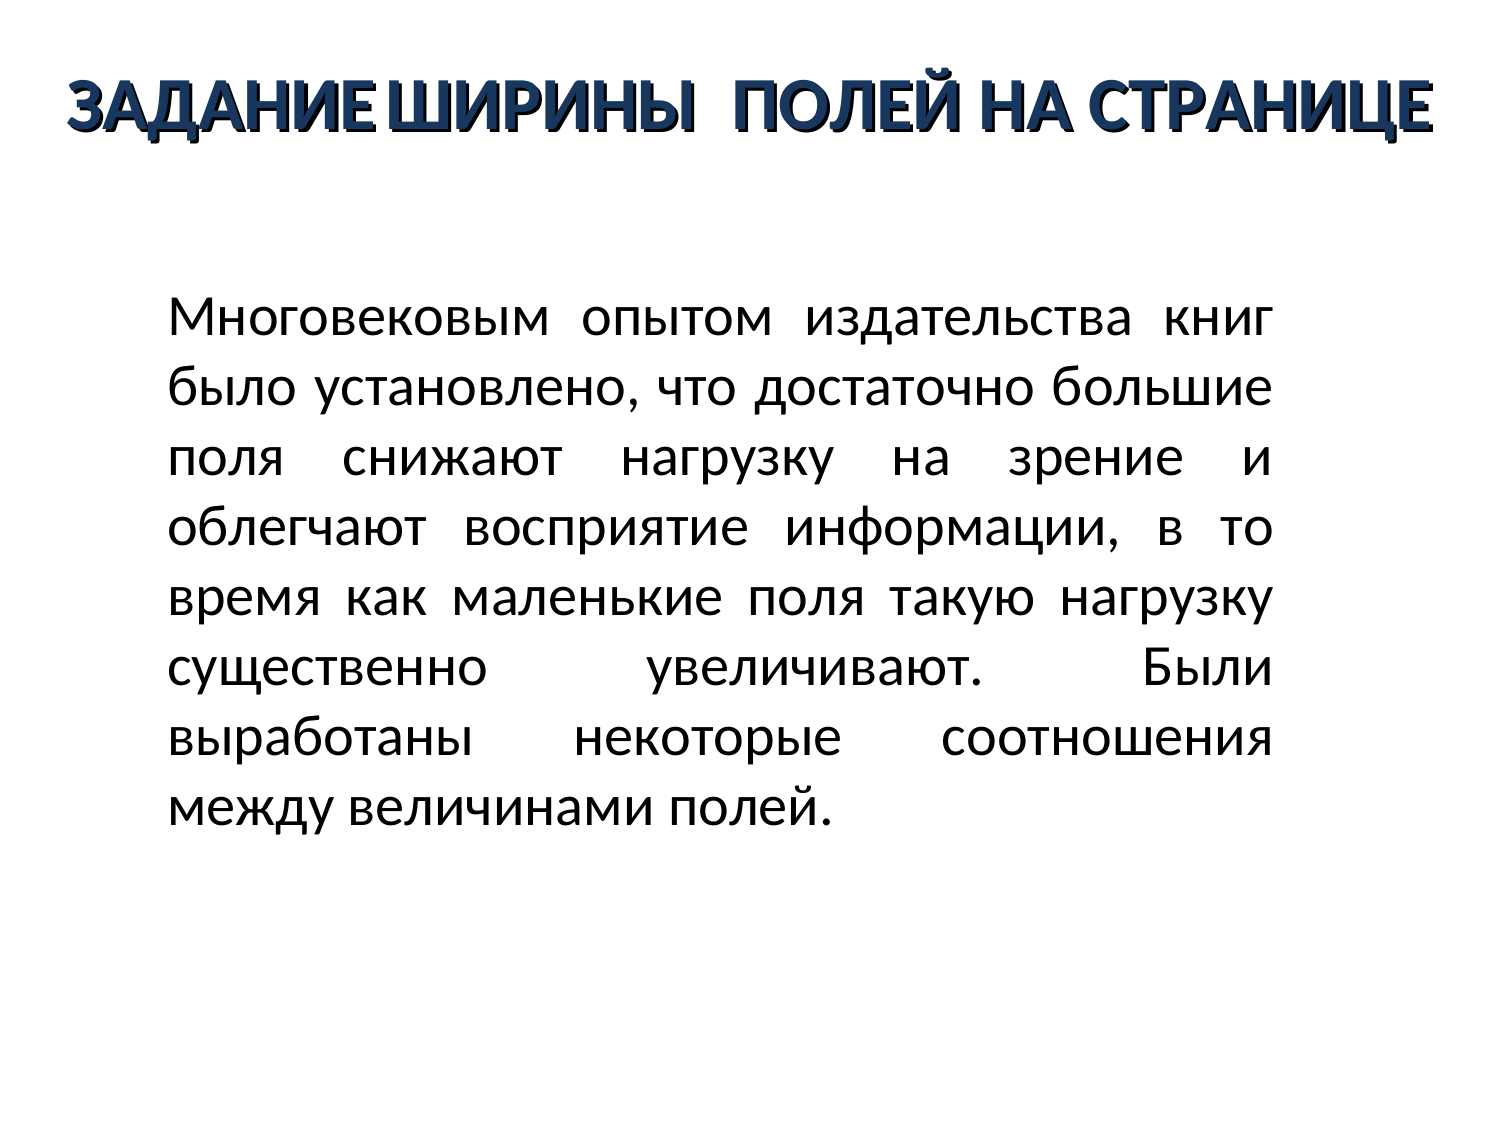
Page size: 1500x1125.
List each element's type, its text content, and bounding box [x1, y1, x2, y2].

text_box Многовековым опытом издательства книг было установлено, что достаточно большие поля снижают нагрузку на зрение и облегчают восприятие информации, в то время как маленькие поля такую нагрузку существенно увеличивают. Были выработаны некоторые соотношения между величинами полей. [152, 269, 1290, 845]
text_box ЗАДАНИЕ ШИРИНЫ ПОЛЕЙ НА СТРАНИЦЕ [0, 46, 1500, 153]
